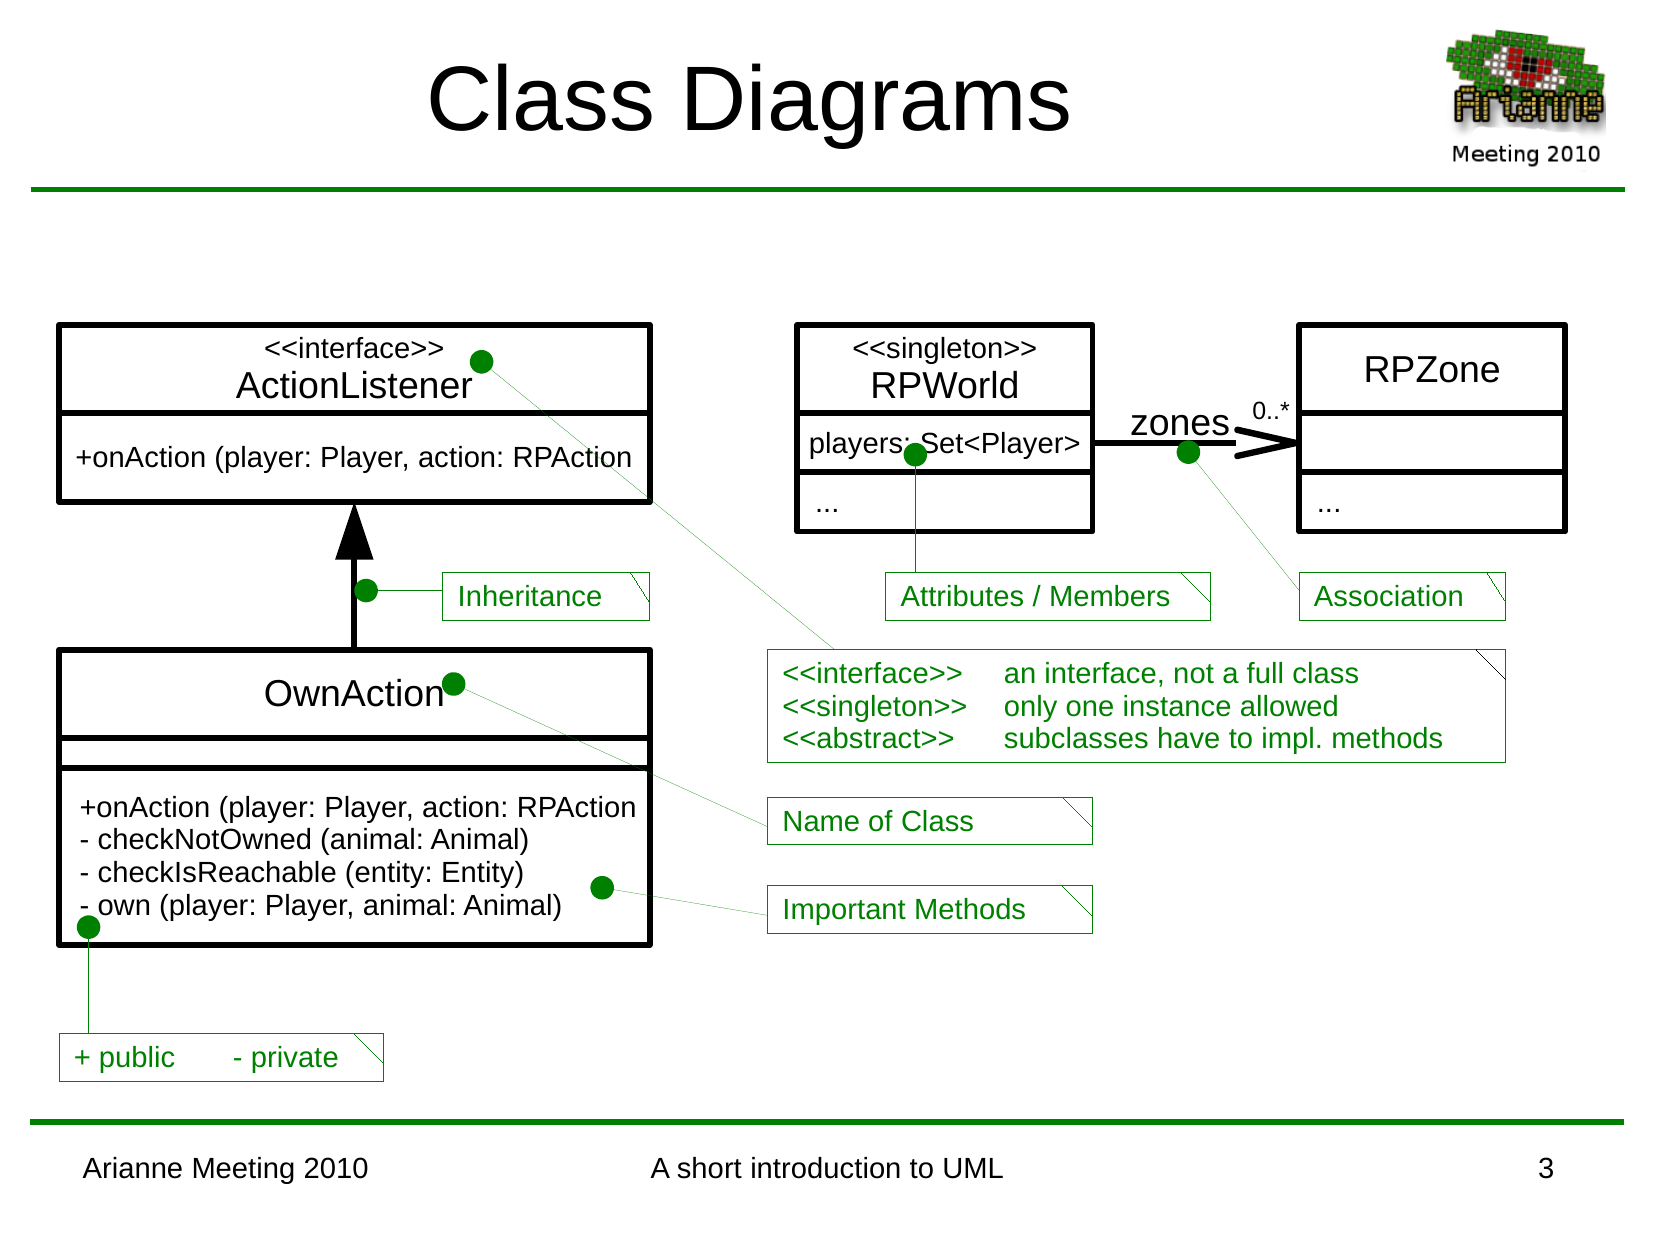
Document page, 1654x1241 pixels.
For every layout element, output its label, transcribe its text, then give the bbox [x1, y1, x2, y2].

text_box <<interface>> ActionListener [59, 324, 650, 413]
text_box Attributes / Members [885, 572, 1211, 621]
picture [1446, 29, 1606, 178]
text_box 0..* [1237, 389, 1305, 433]
text_box ... [1299, 472, 1565, 532]
text_box + public - private [59, 1033, 384, 1082]
text_box Name of Class [767, 797, 1093, 845]
text_box RPZone [1299, 324, 1565, 410]
text_box <<singleton>> RPWorld [797, 324, 1093, 413]
text_box Association [1299, 572, 1506, 621]
text_box +onAction (player: Player, action: RPAction [546, 413, 650, 498]
text_box OwnAction [59, 649, 650, 735]
text_box Important Methods [767, 885, 1093, 934]
title Class Diagrams [82, 47, 1418, 150]
text_box ... [797, 472, 915, 532]
text_box +onAction (player: Player, action: RPAction [59, 413, 650, 502]
text_box +onAction (player: Player, action: RPAction - checkNotOwned (animal: Animal) - checkIsReachable (entity: Entity) - own (player: Player, animal: Animal) [59, 767, 650, 945]
text_box <<interface>> an interface, not a full class <<singleton>> only one instance allowed <<abstract>> subclasses have to impl. methods [767, 649, 1506, 763]
text_box players: Set<Player> [797, 413, 1093, 472]
text_box Inheritance [442, 572, 650, 621]
text_box ... [916, 472, 1093, 532]
